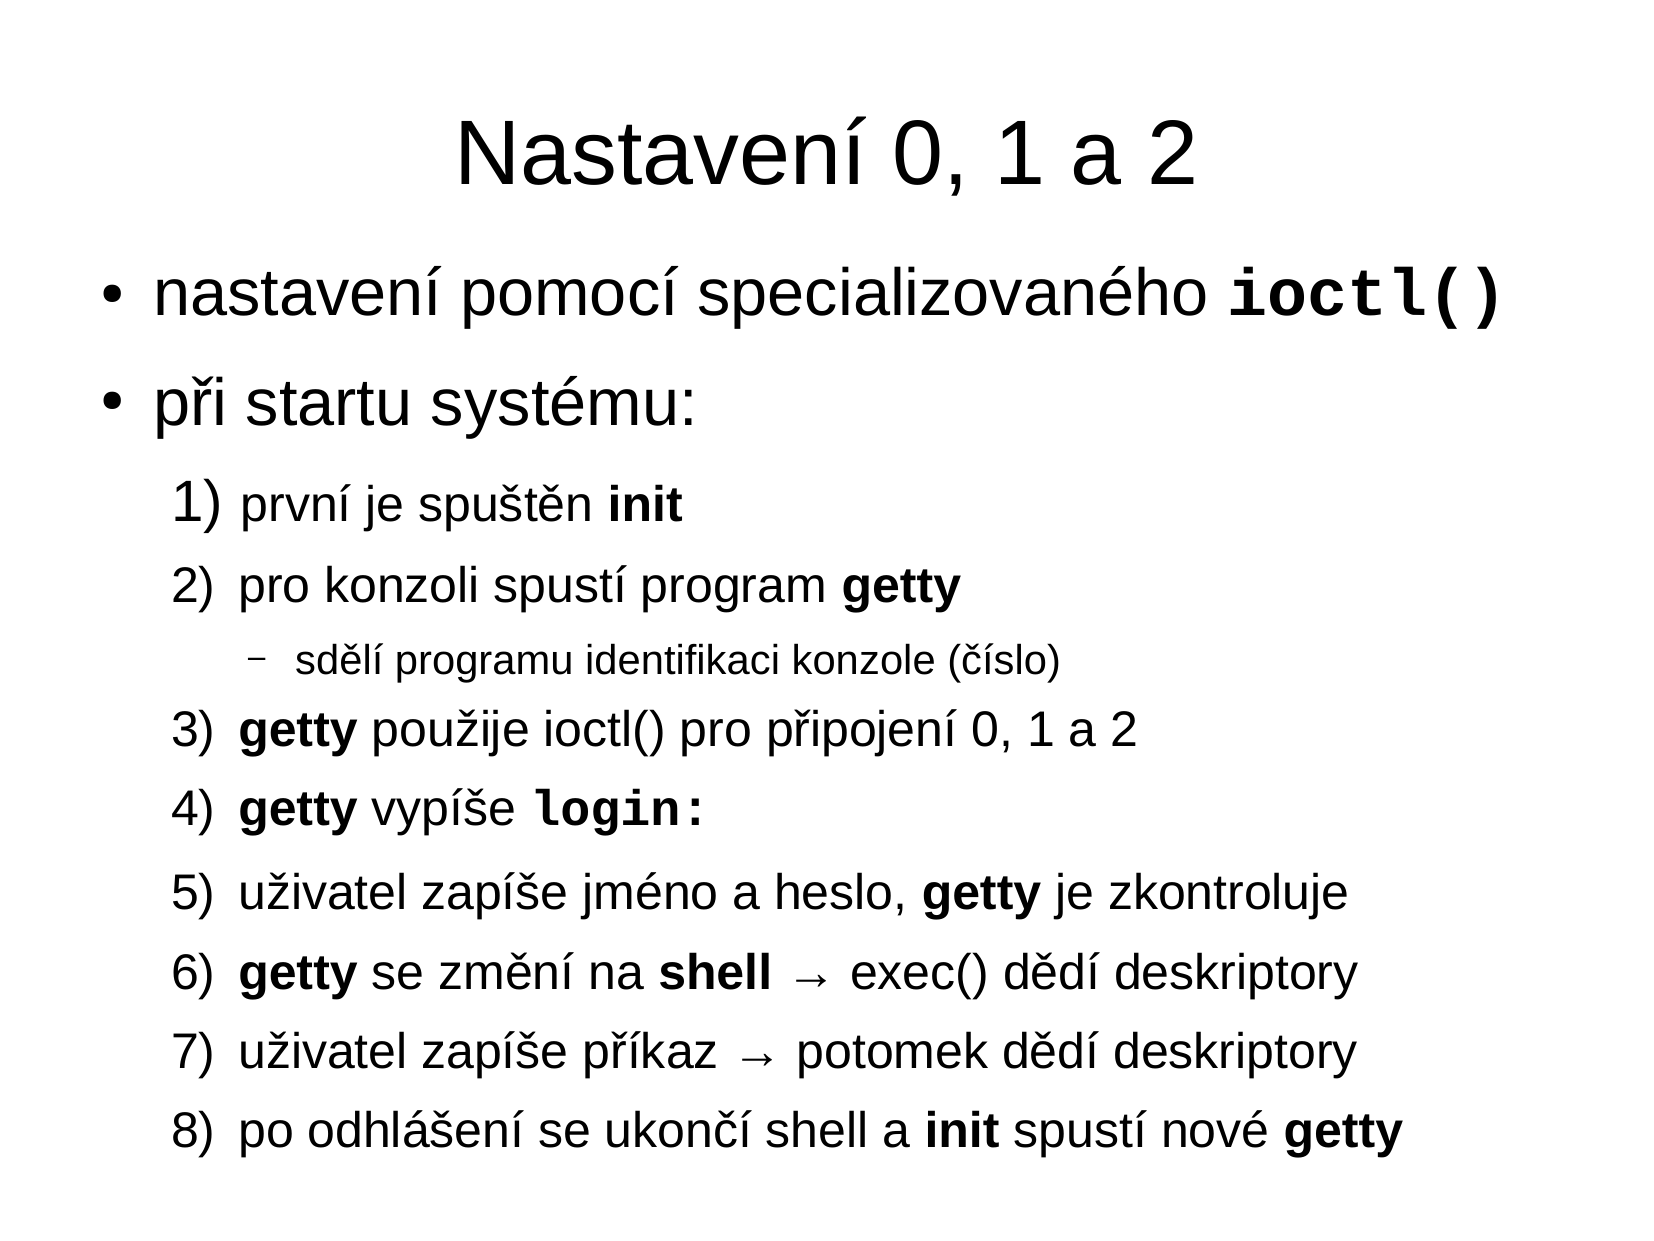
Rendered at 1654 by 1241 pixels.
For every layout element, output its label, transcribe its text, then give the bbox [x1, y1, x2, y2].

title Nastavení 0, 1 a 2 [82, 56, 1571, 250]
list nastavení pomocí specializovaného ioctl() při startu systému: první je spuštěn init pro konzoli spustí program getty sdělí programu identifikaci konzole (číslo) getty použije ioctl() pro připojení 0, 1 a 2 getty vypíše login: uživatel zapíše jméno a heslo, getty je zkontroluje getty se změní na shell → exec() dědí deskriptory uživatel zapíše příkaz → potomek dědí deskriptory po odhlášení se ukončí shell a init spustí nové getty [82, 254, 1571, 1167]
